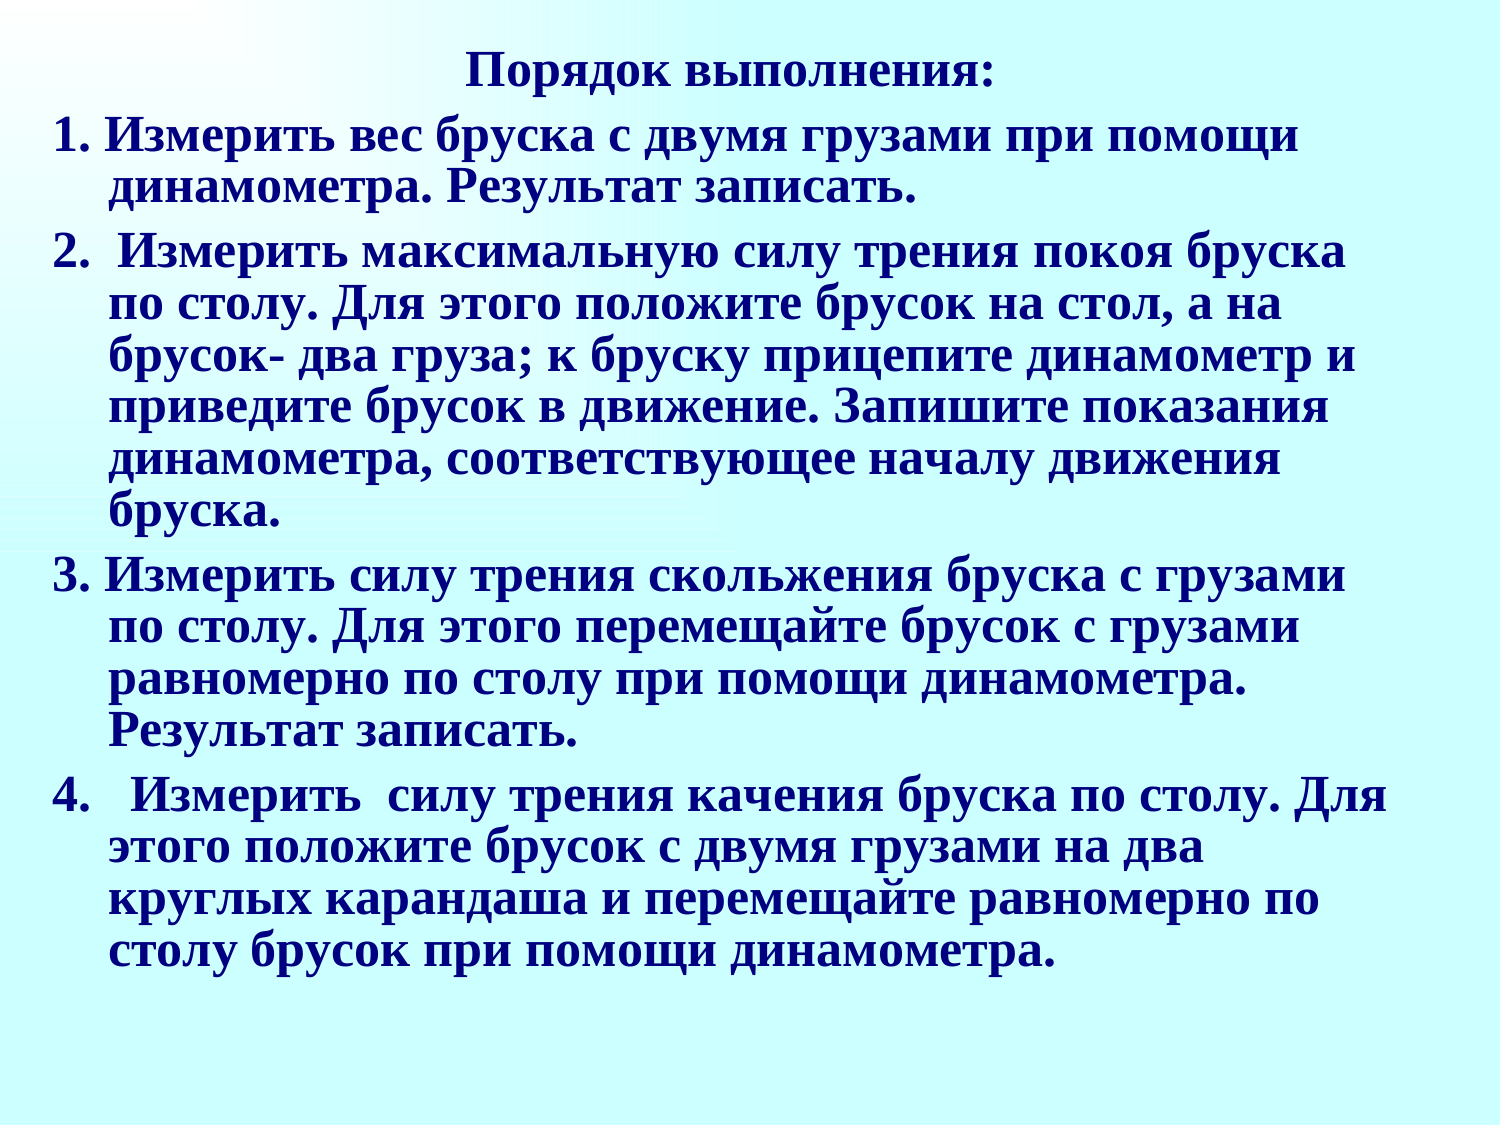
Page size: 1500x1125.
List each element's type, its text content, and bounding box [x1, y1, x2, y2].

list Порядок выполнения: 1. Измерить вес бруска с двумя грузами при помощи динамометра. Результат записать. 2. Измерить максимальную силу трения покоя бруска по столу. Для этого положите брусок на стол, а на брусок- два груза; к бруску прицепите динамометр и приведите брусок в движение. Запишите показания динамометра, соответствующее началу движения бруска. 3. Измерить силу трения скольжения бруска с грузами по столу. Для этого перемещайте брусок с грузами равномерно по столу при помощи динамометра. Результат записать. 4. Измерить силу трения качения бруска по столу. Для этого положите брусок с двумя грузами на два круглых карандаша и перемещайте равномерно по столу брусок при помощи динамометра. [37, 37, 1425, 1125]
